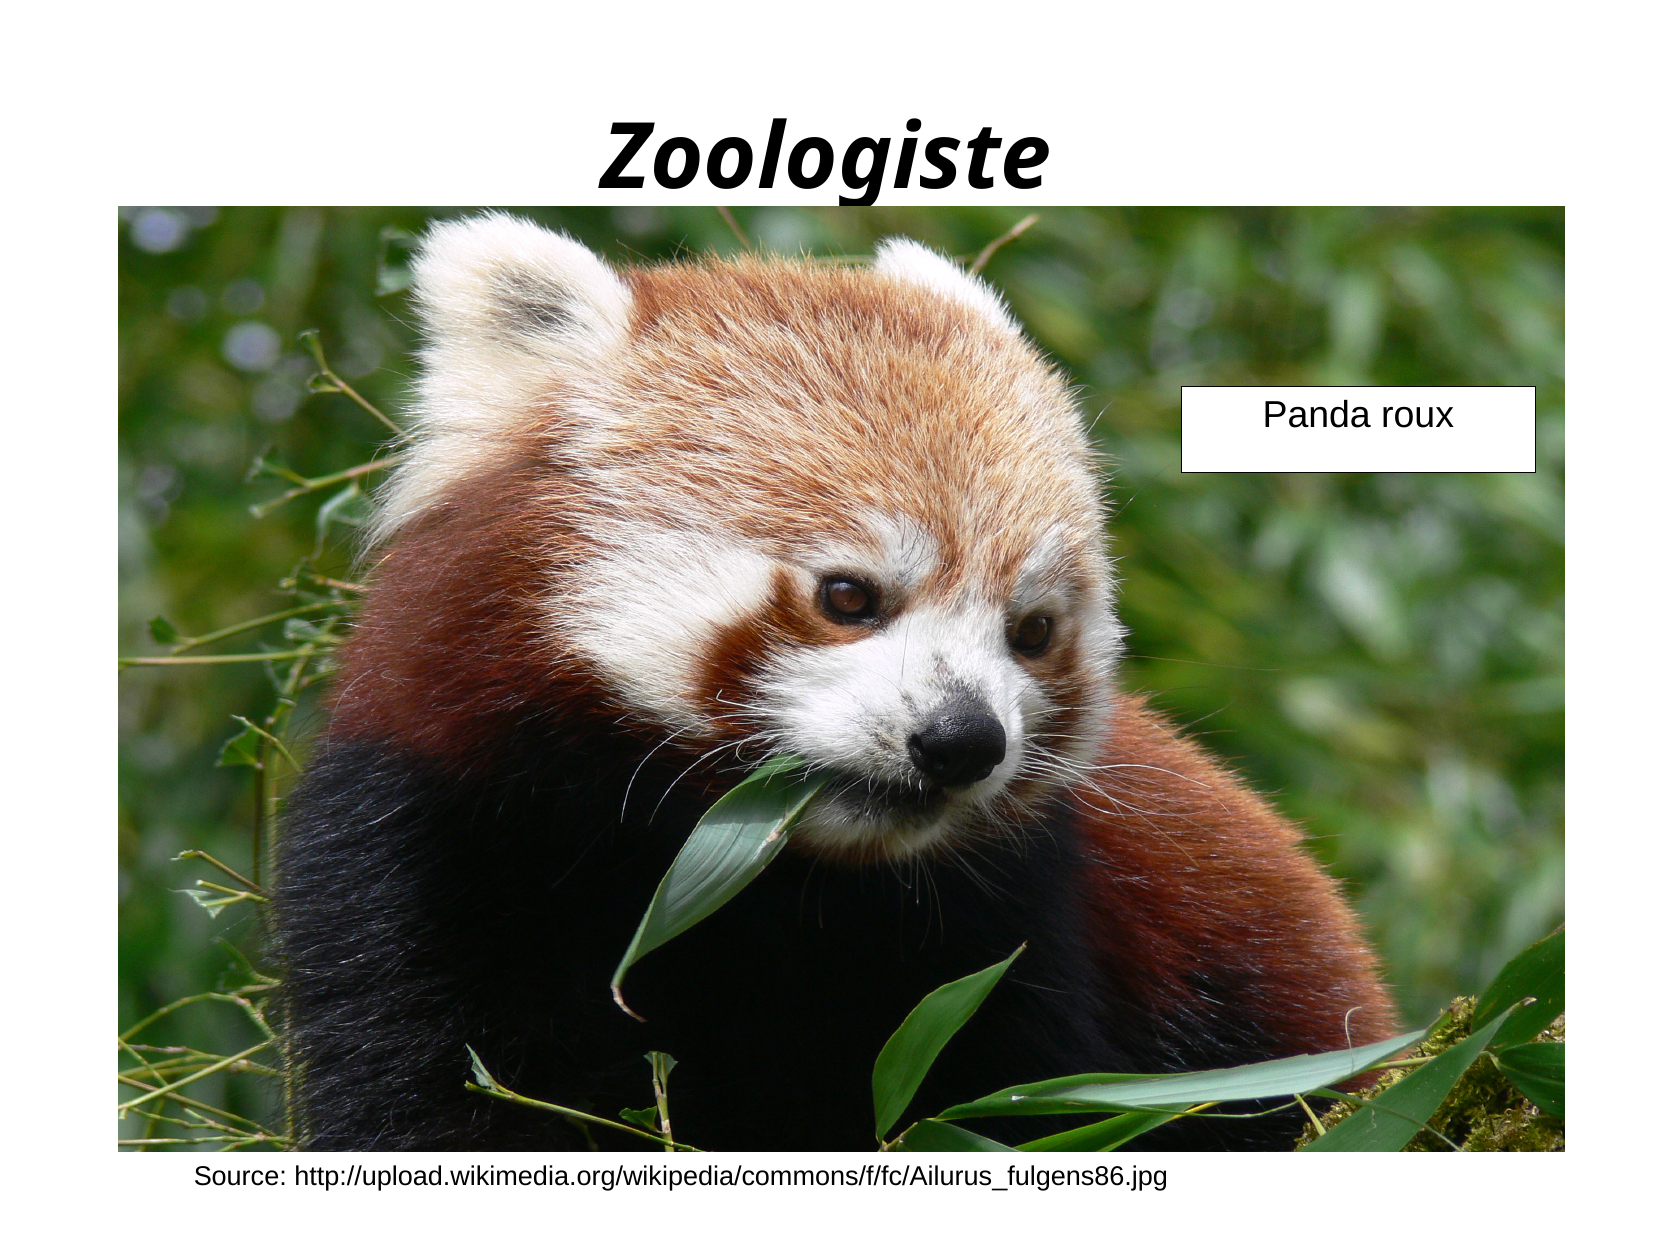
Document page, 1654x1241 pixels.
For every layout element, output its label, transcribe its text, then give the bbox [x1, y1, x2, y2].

title Zoologiste [82, 49, 1571, 257]
picture [118, 206, 1565, 1152]
text_box Source: http://upload.wikimedia.org/wikipedia/commons/f/fc/Ailurus_fulgens86.jpg [178, 1153, 1241, 1211]
text_box Panda roux [1181, 386, 1536, 473]
